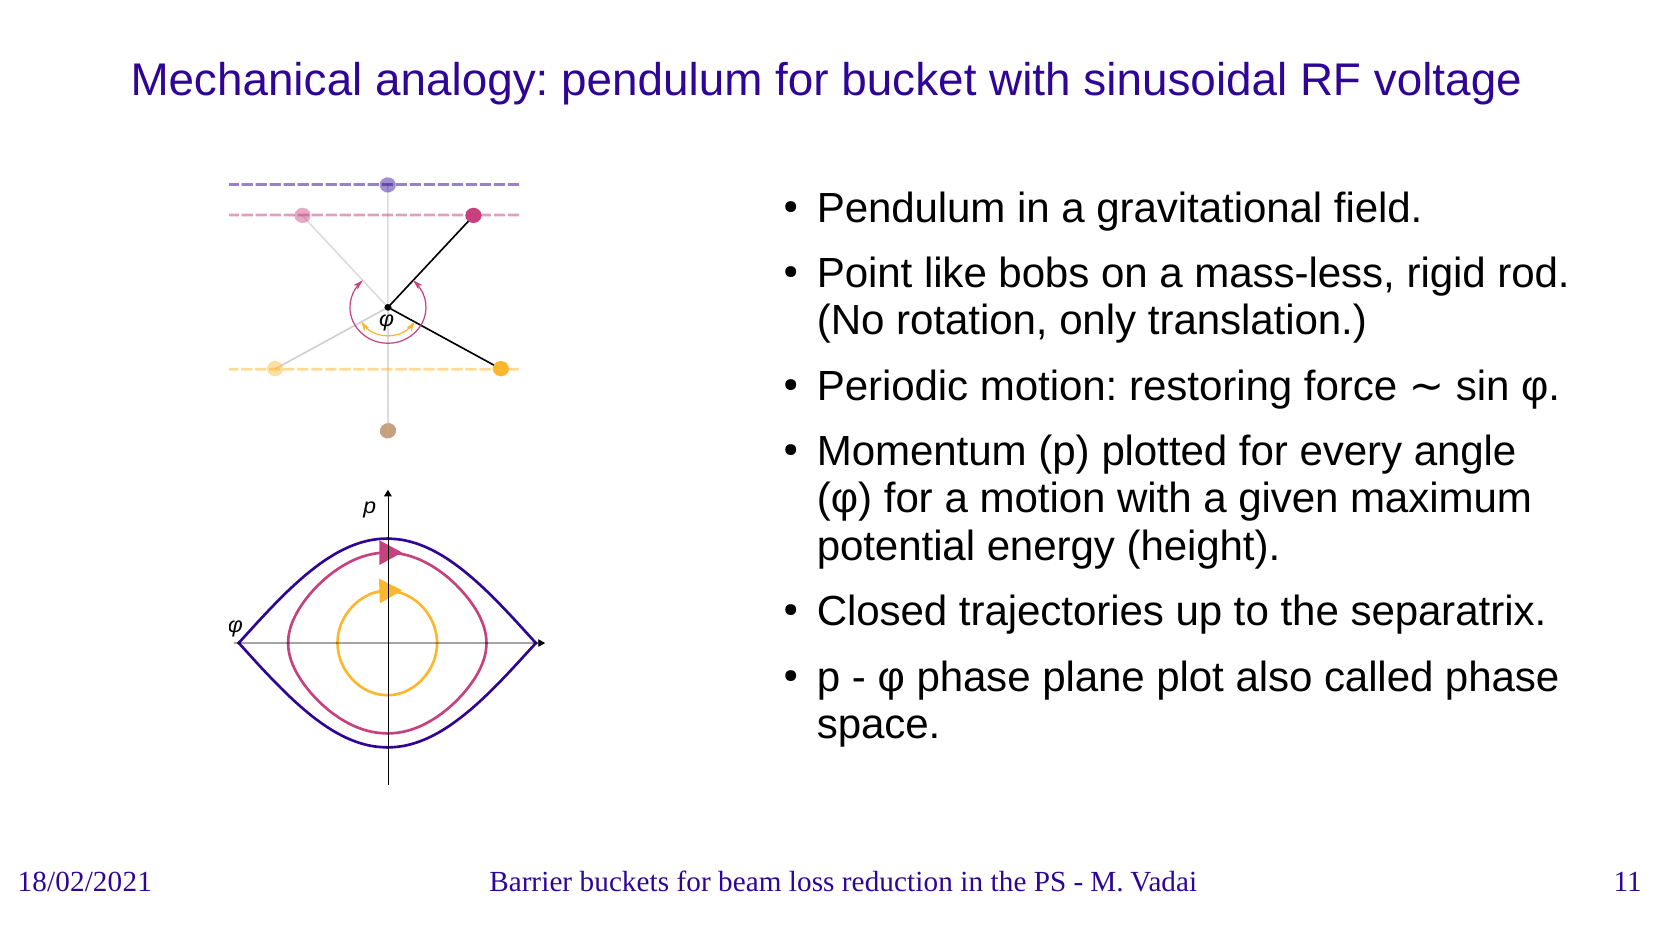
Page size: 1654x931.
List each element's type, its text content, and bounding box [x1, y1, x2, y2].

title Mechanical analogy: pendulum for bucket with sinusoidal RF voltage [82, 1, 1571, 157]
picture [229, 177, 685, 786]
list Pendulum in a gravitational field. Point like bobs on a mass-less, rigid rod. (No rotation, only translation.) Periodic motion: restoring force ∼ sin φ. Momentum (p) plotted for every angle (φ) for a motion with a given maximum potential energy (height). Closed trajectories up to the separatrix. p - φ phase plane plot also called phase space. [772, 130, 1572, 770]
